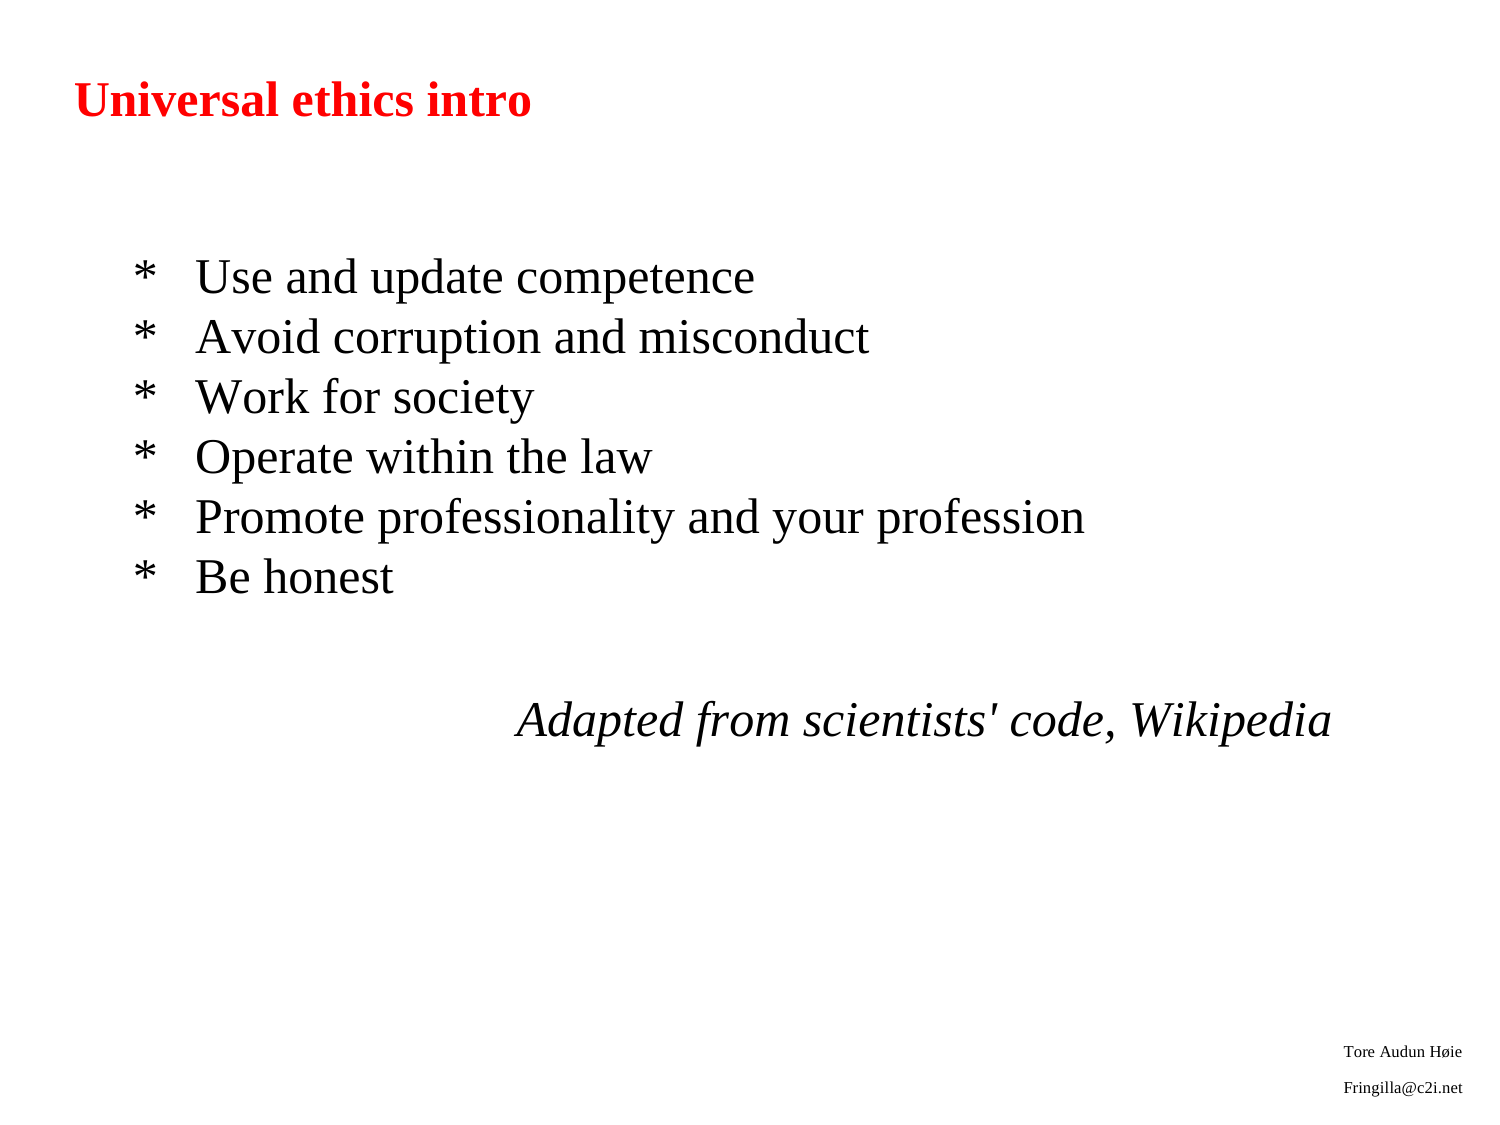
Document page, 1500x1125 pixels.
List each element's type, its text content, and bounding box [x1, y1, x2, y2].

text_box * Use and update competence * Avoid corruption and misconduct * Work for society * Operate within the law * Promote professionality and your profession * Be honest [118, 236, 1418, 680]
text_box Adapted from scientists' code, Wikipedia [501, 679, 1447, 754]
text_box Universal ethics intro [59, 59, 1447, 134]
text_box Tore Audun Høie Fringilla@c2i.net [1328, 1033, 1500, 1105]
